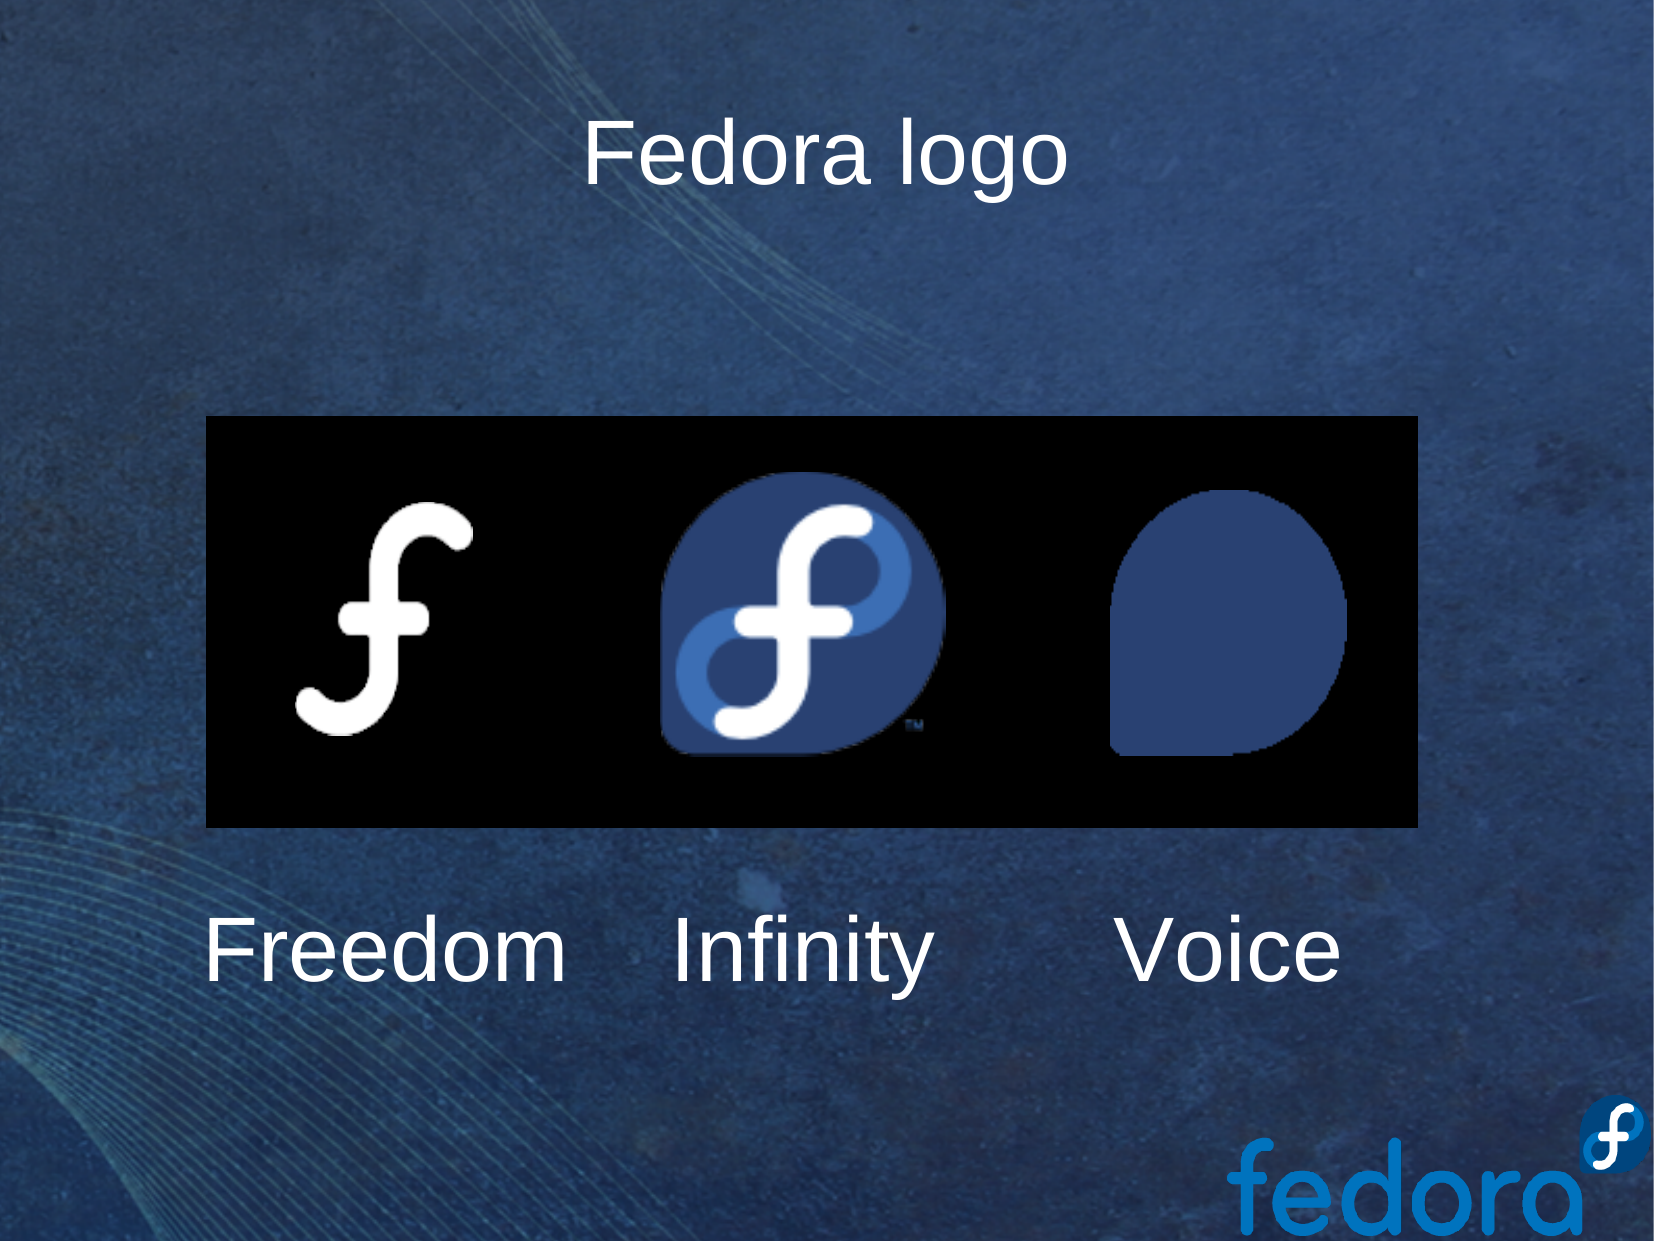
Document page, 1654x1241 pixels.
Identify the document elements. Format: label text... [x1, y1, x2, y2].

title Fedora logo [82, 49, 1571, 257]
picture [0, 0, 1654, 1241]
text_box Freedom Infinity Voice [147, 844, 1400, 1052]
